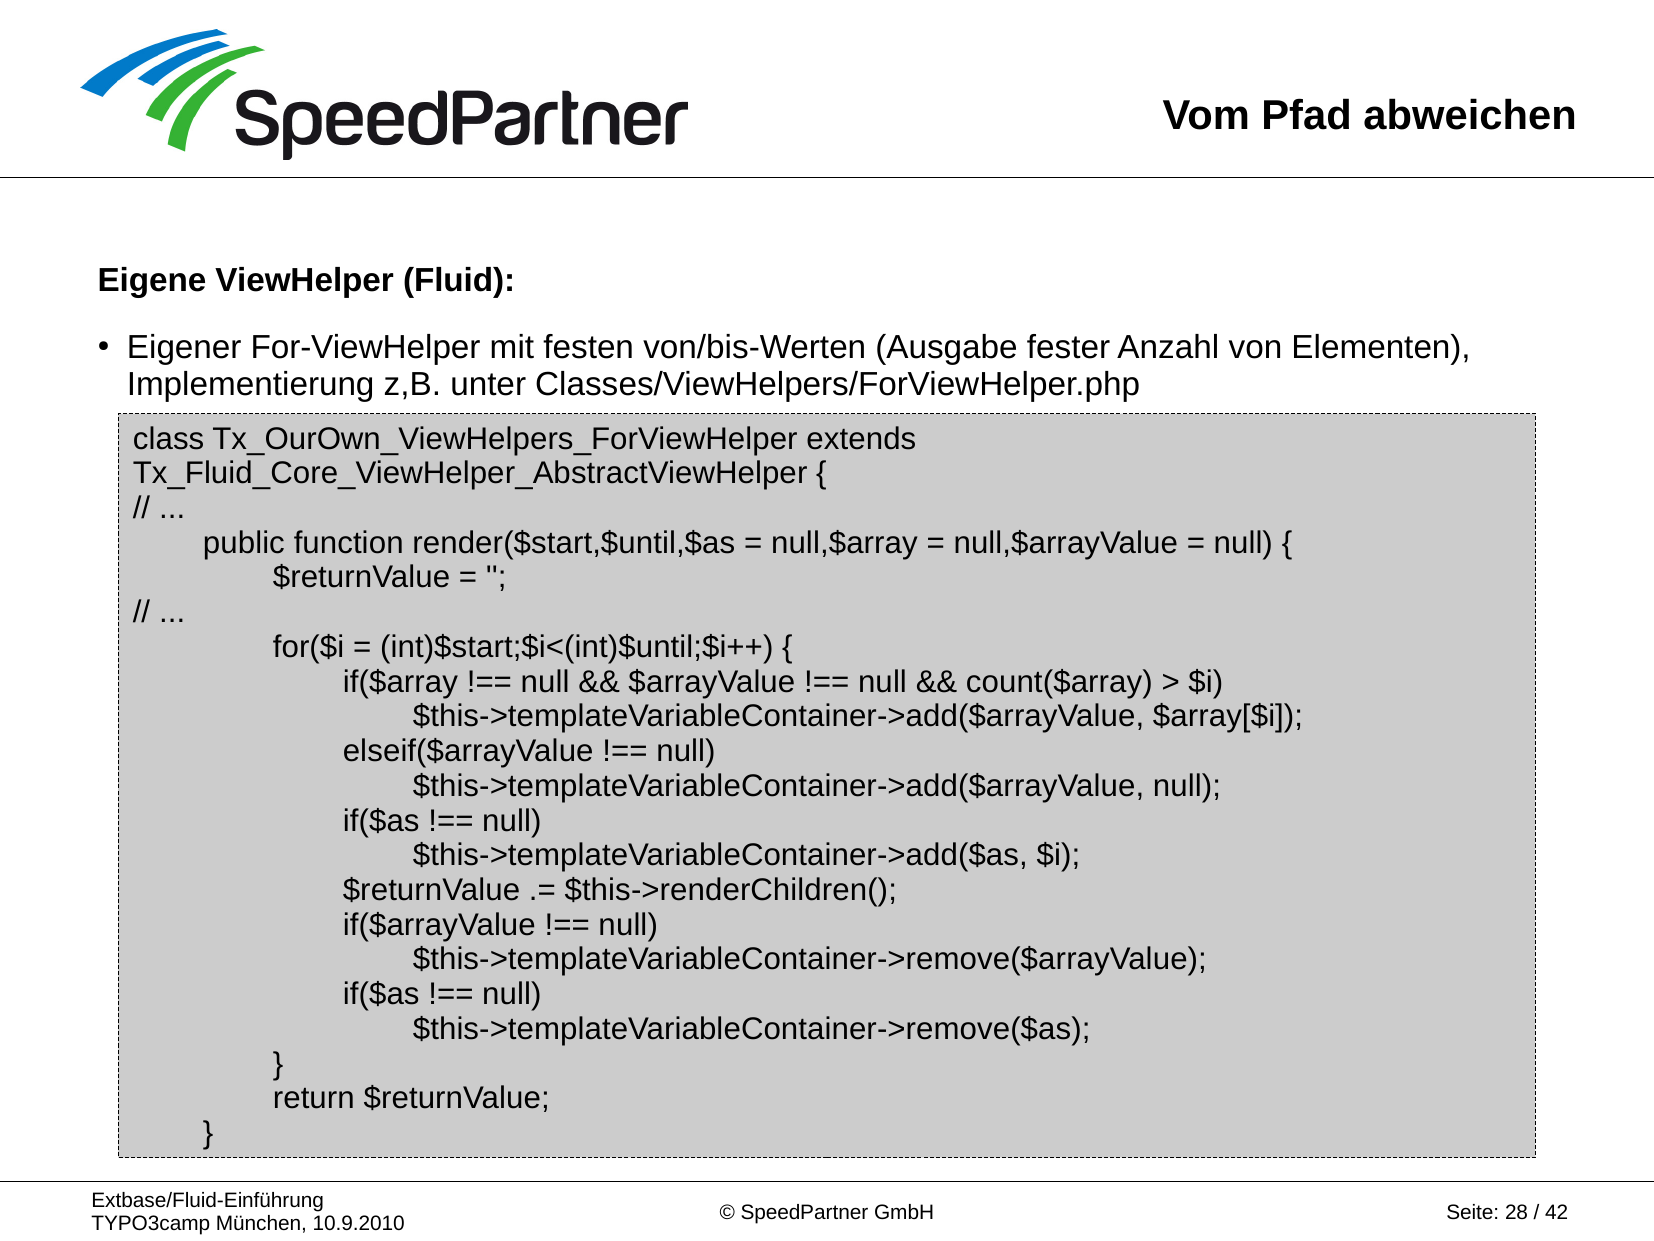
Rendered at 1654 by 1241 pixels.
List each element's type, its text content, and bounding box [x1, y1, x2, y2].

picture [80, 29, 688, 160]
text_box Eigene ViewHelper (Fluid): Eigener For-ViewHelper mit festen von/bis-Werten (Ausgabe fester Anzahl von Elementen), Implementierung z,B. unter Classes/ViewHelpers/ForViewHelper.php [82, 253, 1565, 1151]
title Vom Pfad abweichen [590, 70, 1577, 160]
text_box class Tx_OurOwn_ViewHelpers_ForViewHelper extends Tx_Fluid_Core_ViewHelper_AbstractViewHelper { // ... public function render($start,$until,$as = null,$array = null,$arrayValue = null) { $returnValue = ''; // ... for($i = (int)$start;$i<(int)$until;$i++) { if($array !== null && $arrayValue !== null && count($array) > $i) $this->templateVariableContainer->add($arrayValue, $array[$i]); elseif($arrayValue !== null) $this->templateVariableContainer->add($arrayValue, null); if($as !== null) $this->templateVariableContainer->add($as, $i); $returnValue .= $this->renderChildren(); if($arrayValue !== null) $this->templateVariableContainer->remove($arrayValue); if($as !== null) $this->templateVariableContainer->remove($as); } return $returnValue; } [118, 413, 1536, 1158]
